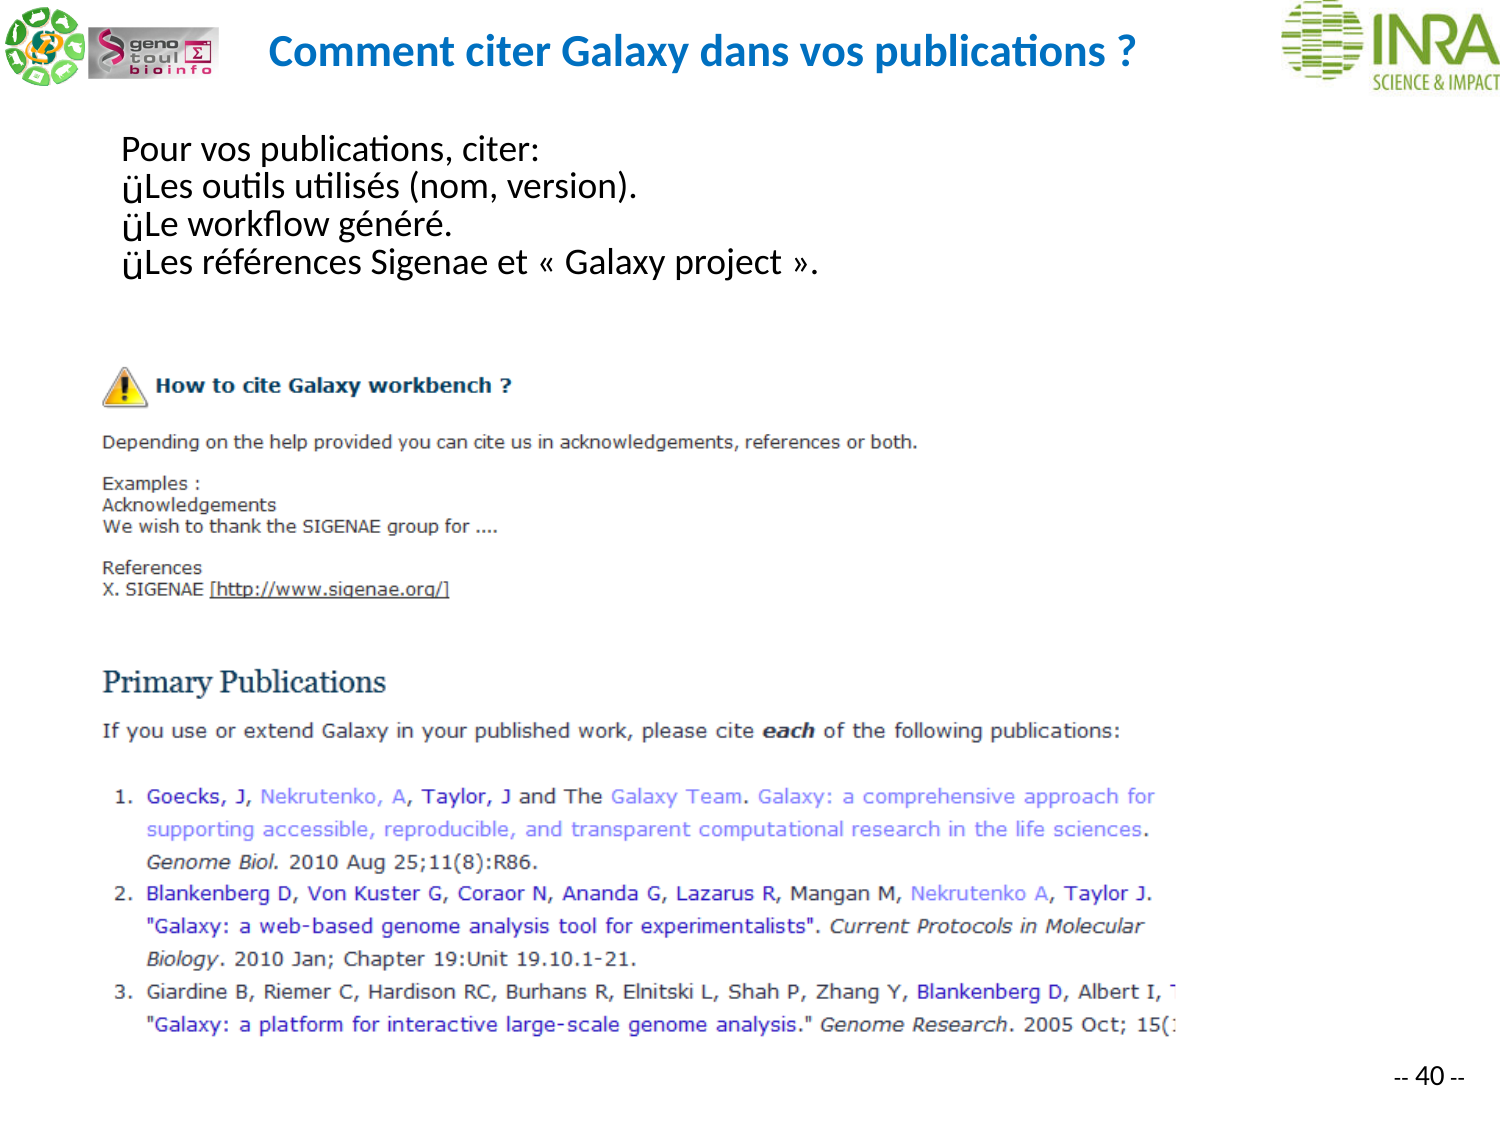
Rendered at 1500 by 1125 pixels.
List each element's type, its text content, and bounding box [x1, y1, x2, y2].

text_box Comment citer Galaxy dans vos publications ? [253, 24, 1270, 96]
picture [5, 7, 85, 86]
text_box Pour vos publications, citer: Les outils utilisés (nom, version). Le workflow généré. Les références Sigenae et « Galaxy project ». [106, 125, 1353, 324]
picture [88, 27, 219, 79]
picture [88, 656, 1176, 1059]
picture [1281, 0, 1500, 110]
picture [53, 361, 928, 614]
